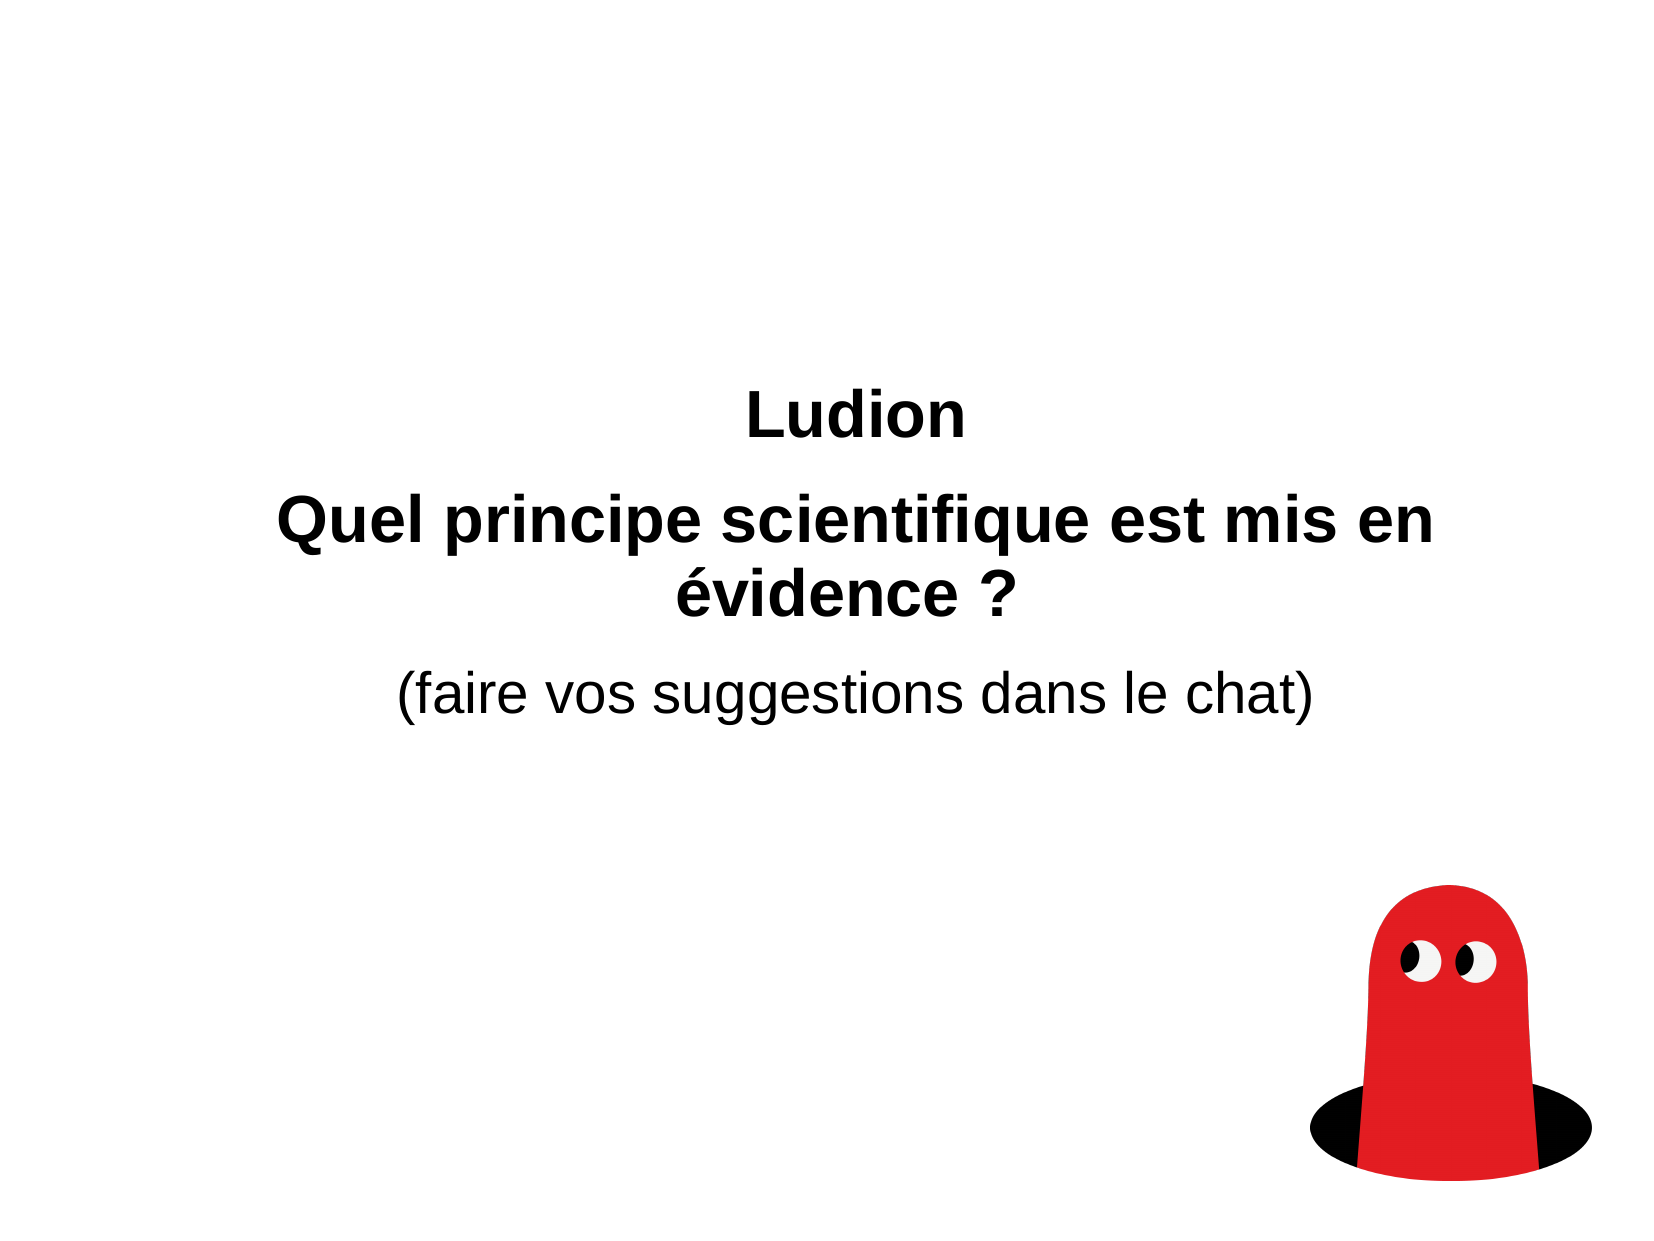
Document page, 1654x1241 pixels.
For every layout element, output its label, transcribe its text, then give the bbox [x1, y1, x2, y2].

list Ludion Quel principe scientifique est mis en évidence ? (faire vos suggestions dans le chat) [94, 377, 1548, 721]
picture [1310, 885, 1592, 1182]
